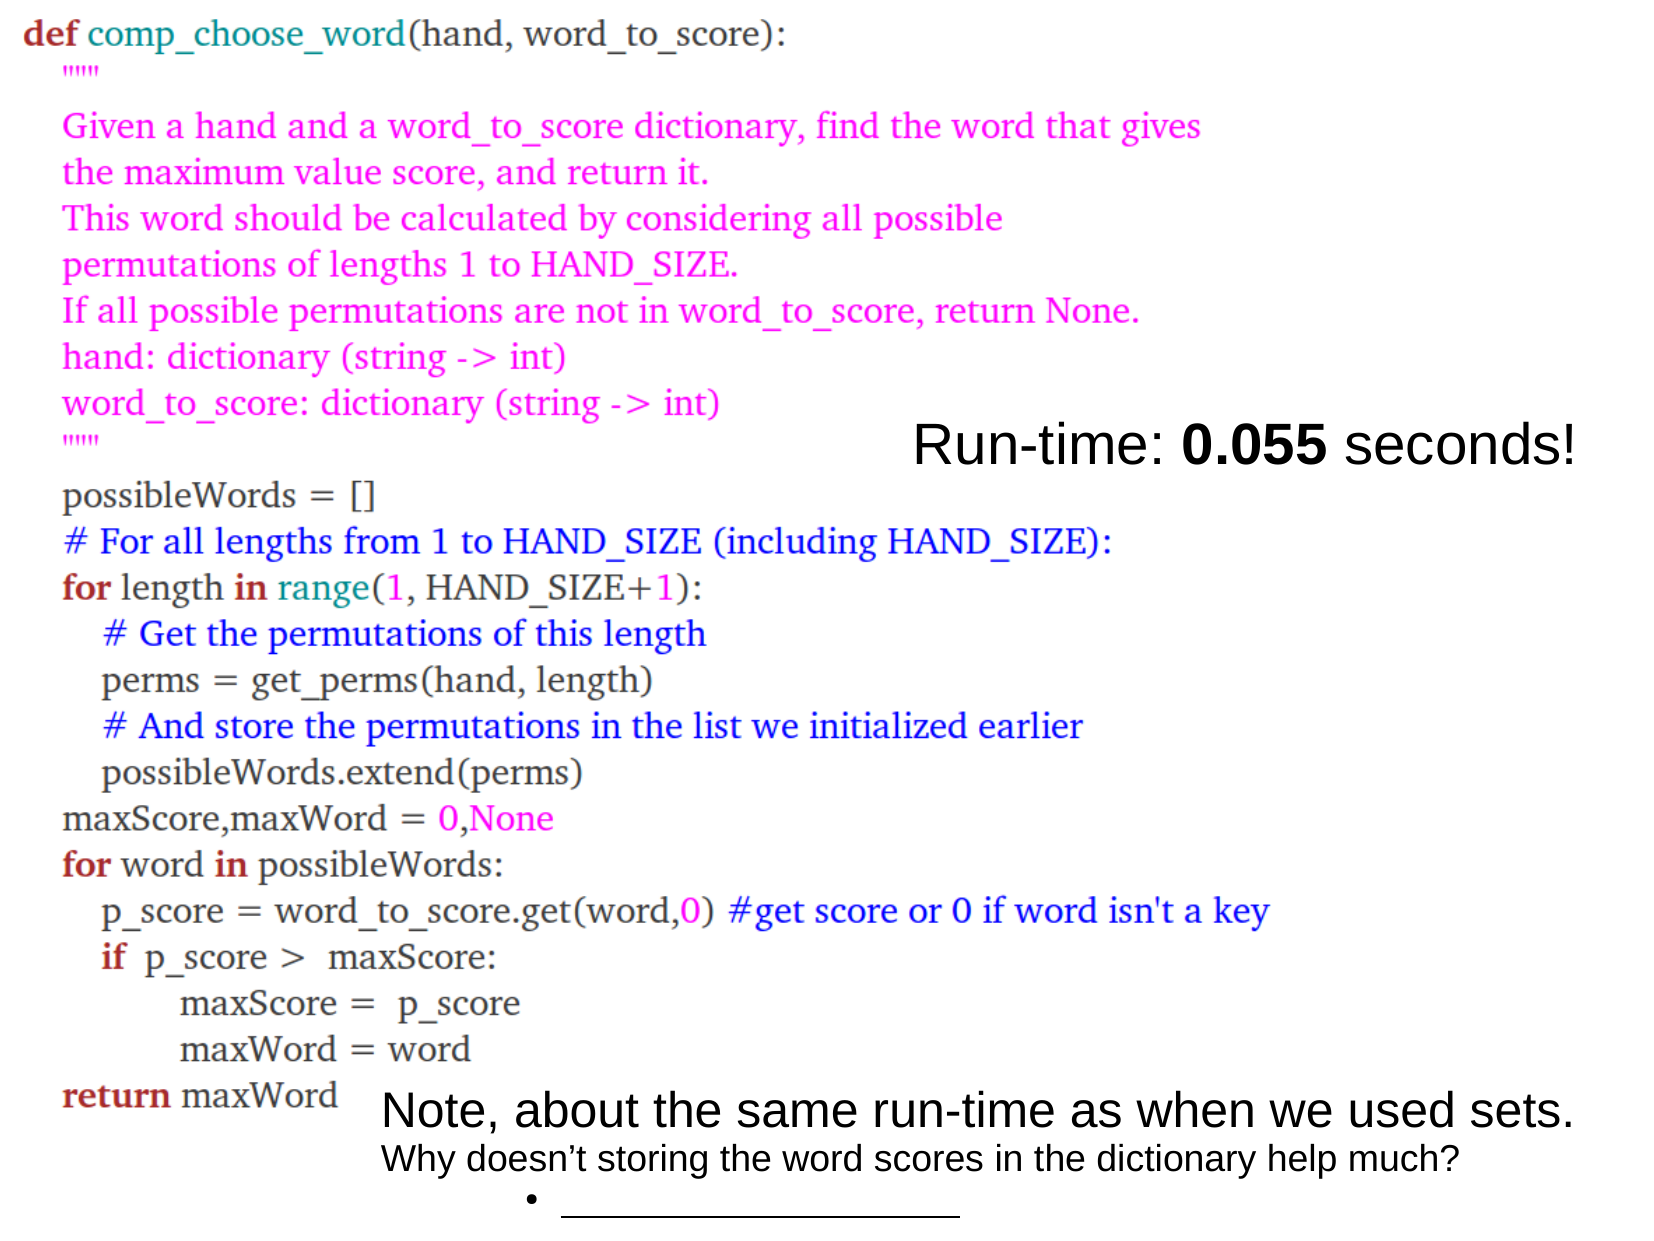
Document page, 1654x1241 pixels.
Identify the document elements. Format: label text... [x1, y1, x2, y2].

picture [23, 11, 1276, 1116]
text_box Run-time: 0.055 seconds! [897, 404, 1619, 485]
text_box Note, about the same run-time as when we used sets. Why doesn’t storing the word scores in the dictionary help much? [366, 1074, 1592, 1230]
